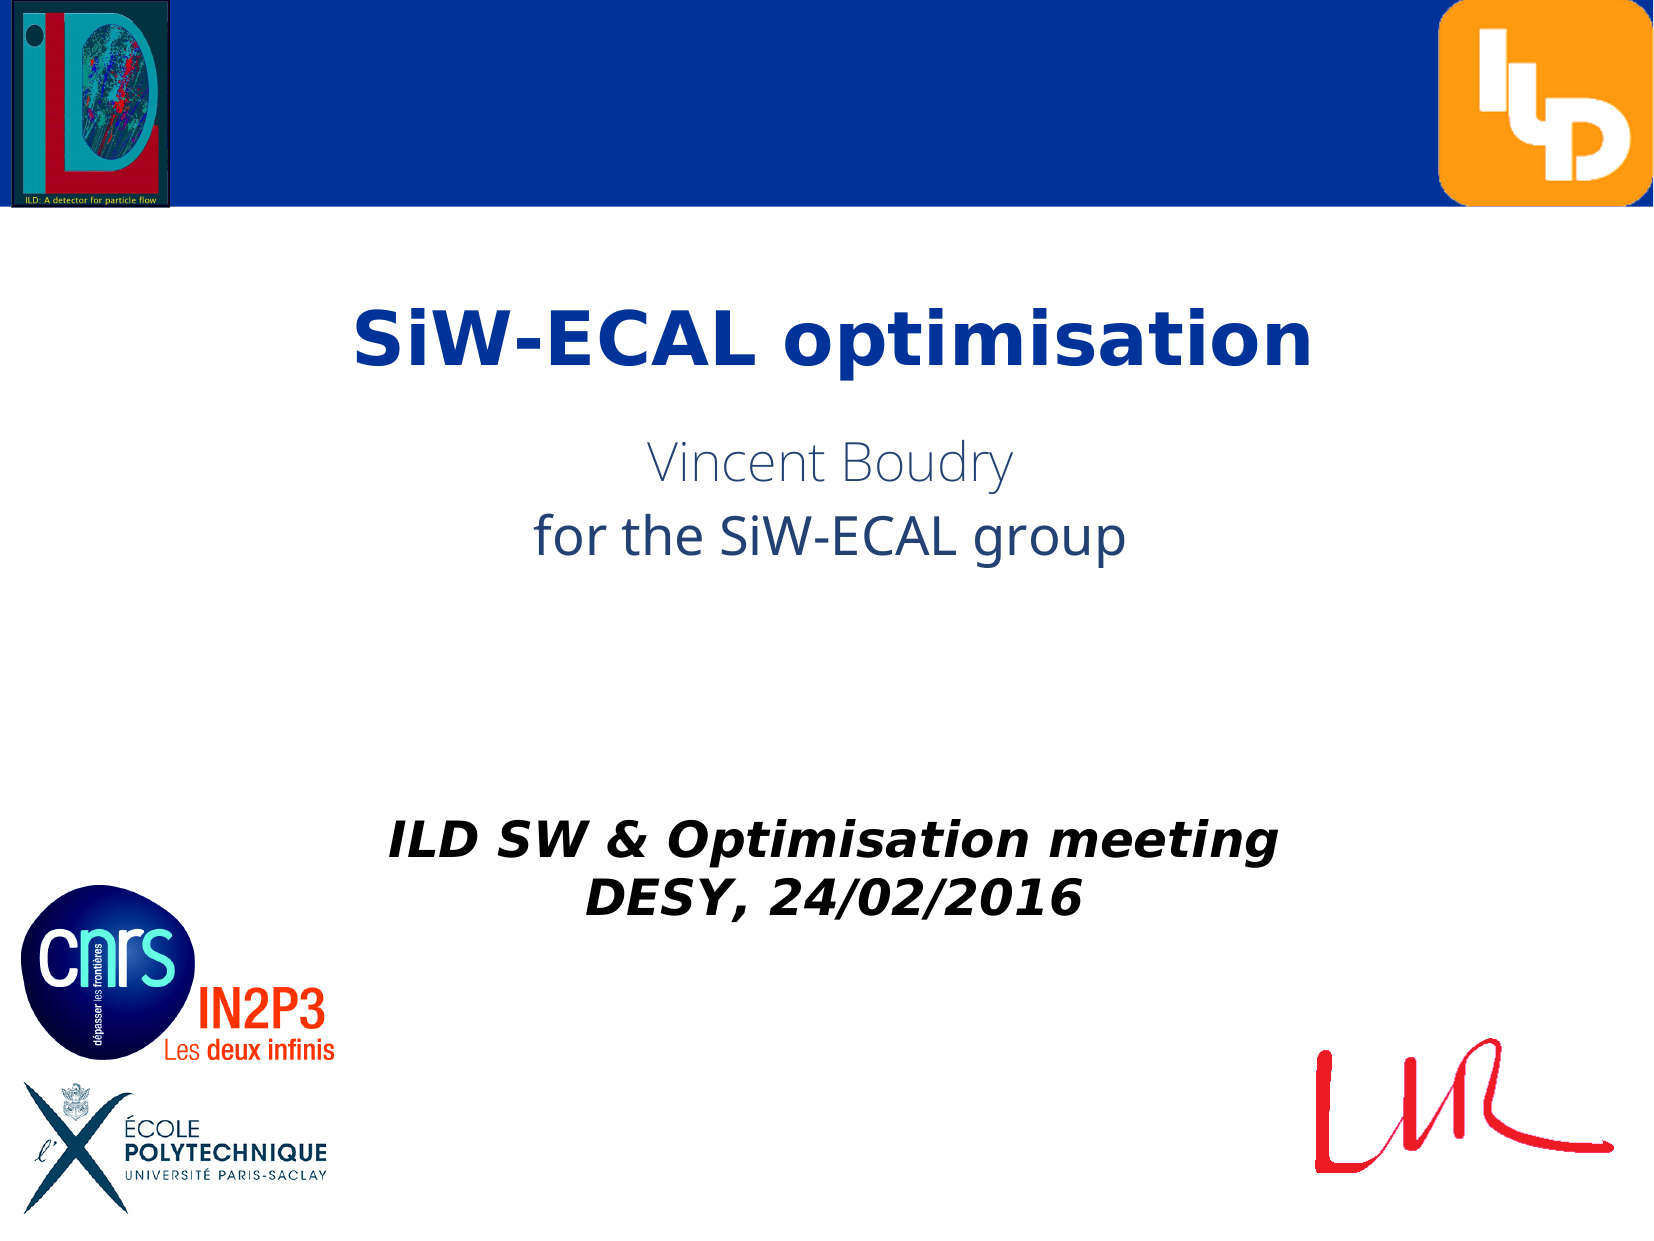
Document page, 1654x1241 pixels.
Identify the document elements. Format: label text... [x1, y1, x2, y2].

picture [1438, 0, 1654, 210]
title SiW-ECAL optimisation [21, 236, 1646, 444]
picture [11, 0, 170, 208]
picture [19, 1077, 330, 1218]
text_box Vincent Boudry for the SiW-ECAL group [183, 423, 1480, 631]
picture [21, 885, 334, 1060]
subtitle ILD SW & Optimisation meeting DESY, 24/02/2016 [55, 480, 1591, 966]
picture [1315, 1038, 1614, 1174]
